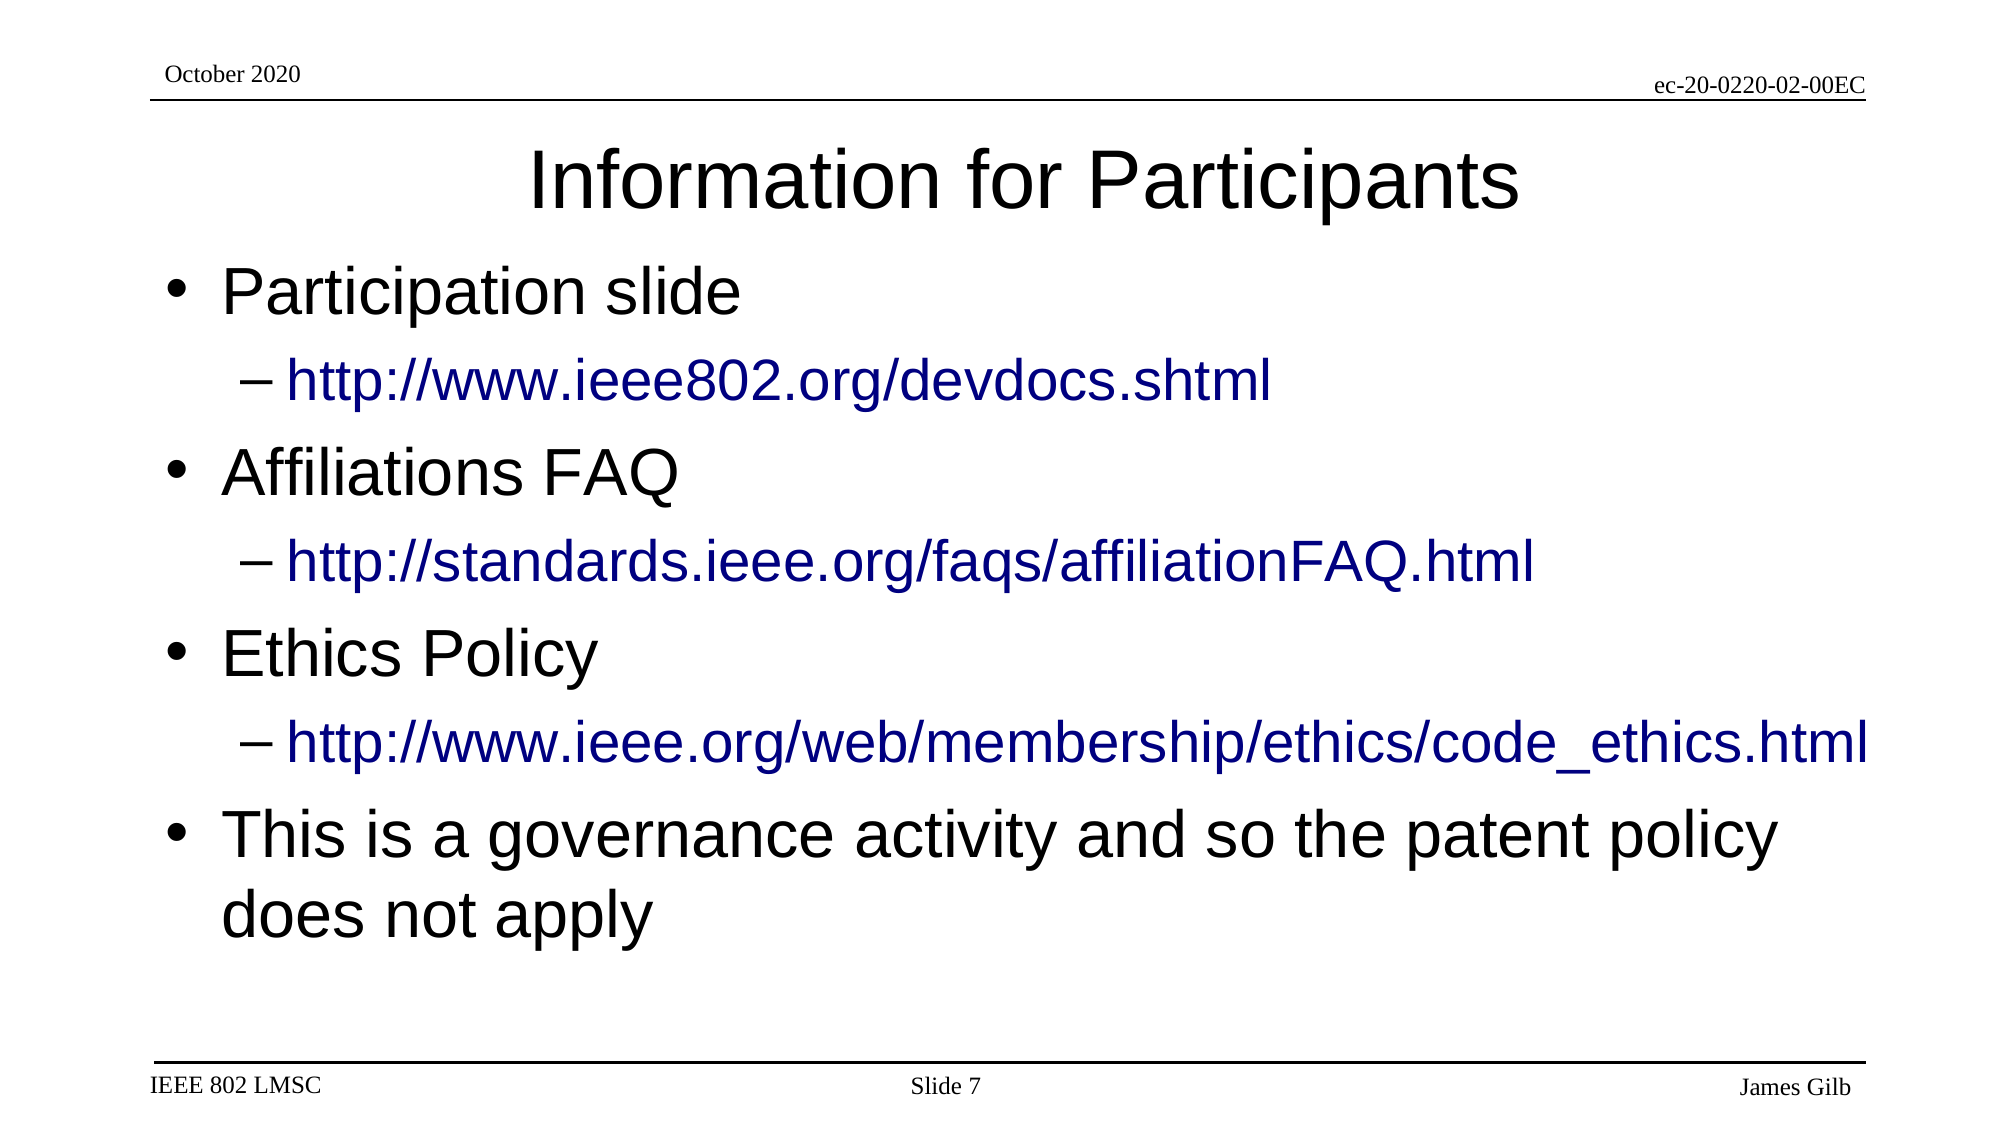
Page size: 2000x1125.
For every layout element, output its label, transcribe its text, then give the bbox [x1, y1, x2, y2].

title Information for Participants [149, 112, 1900, 238]
list Participation slide http://www.ieee802.org/devdocs.shtml Affiliations FAQ http://standards.ieee.org/faqs/affiliationFAQ.html Ethics Policy http://www.ieee.org/web/membership/ethics/code_ethics.html This is a governance activity and so the patent policy does not apply [150, 239, 1900, 1051]
